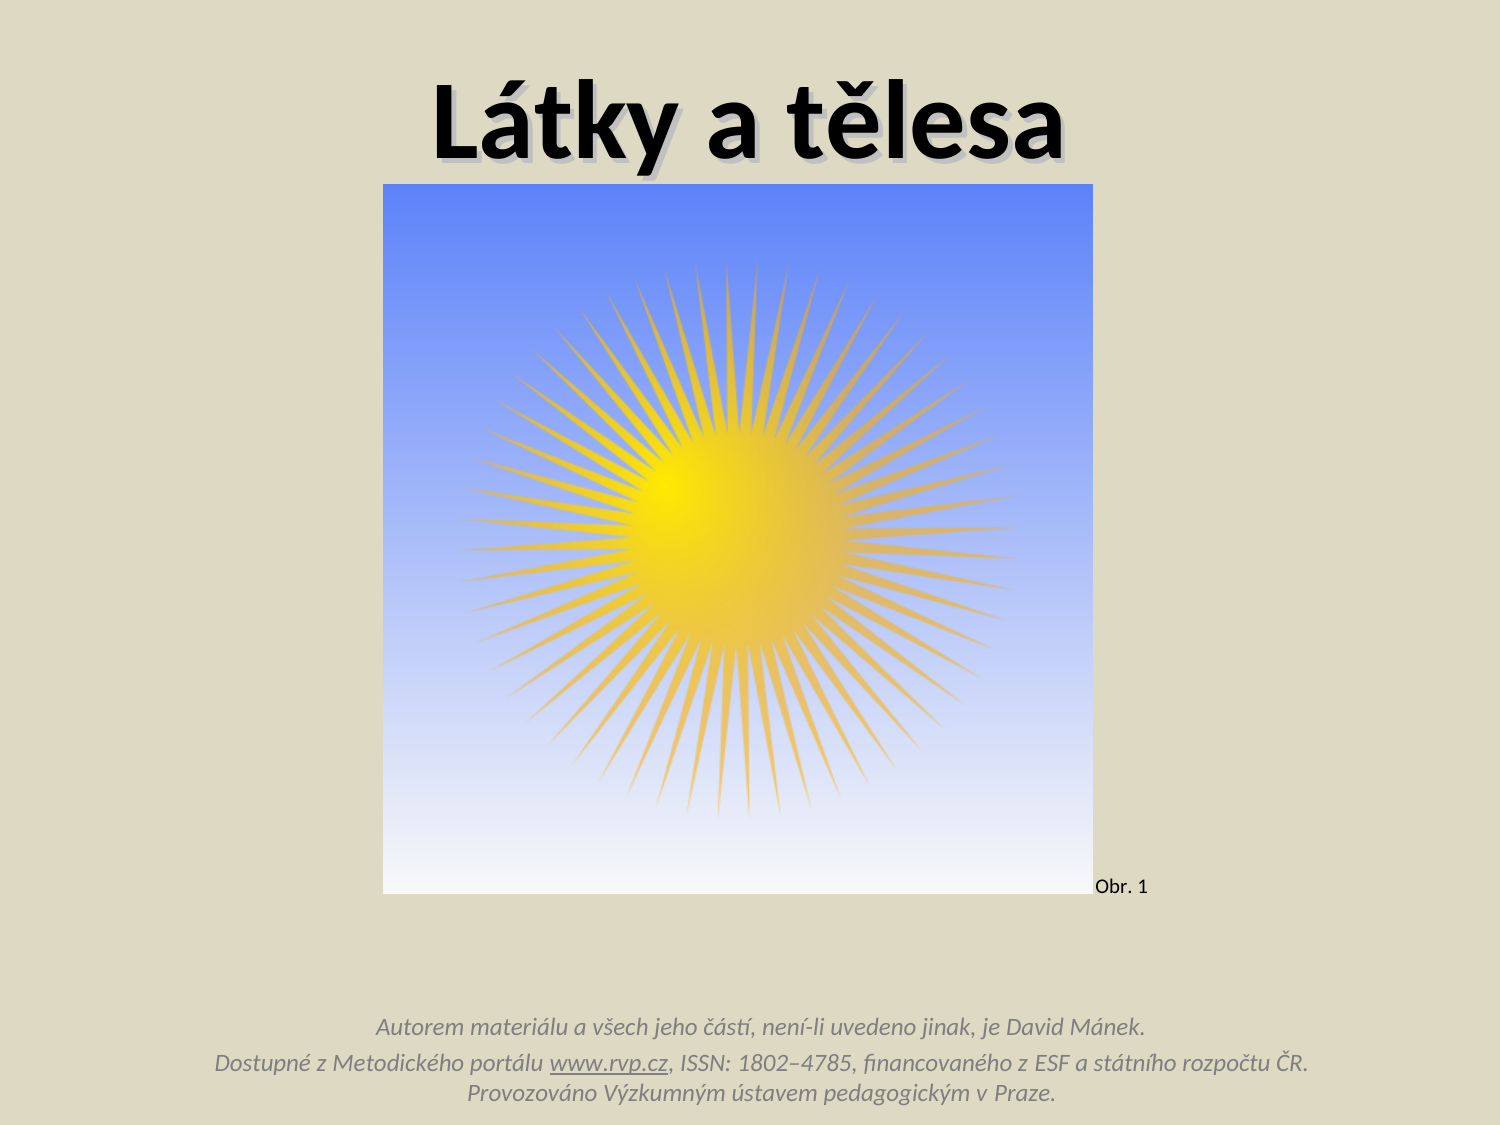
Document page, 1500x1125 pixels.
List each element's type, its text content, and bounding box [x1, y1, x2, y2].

title Látky a tělesa [112, 38, 1388, 189]
picture [383, 184, 1093, 894]
text_box Autorem materiálu a všech jeho částí, není-li uvedeno jinak, je David Mánek. Dostupné z Metodického portálu www.rvp.cz, ISSN: 1802–4785, financovaného z ESF a státního rozpočtu ČR. Provozováno Výzkumným ústavem pedagogickým v Praze. [159, 1003, 1365, 1115]
text_box Obr. 1 [1080, 864, 1176, 906]
